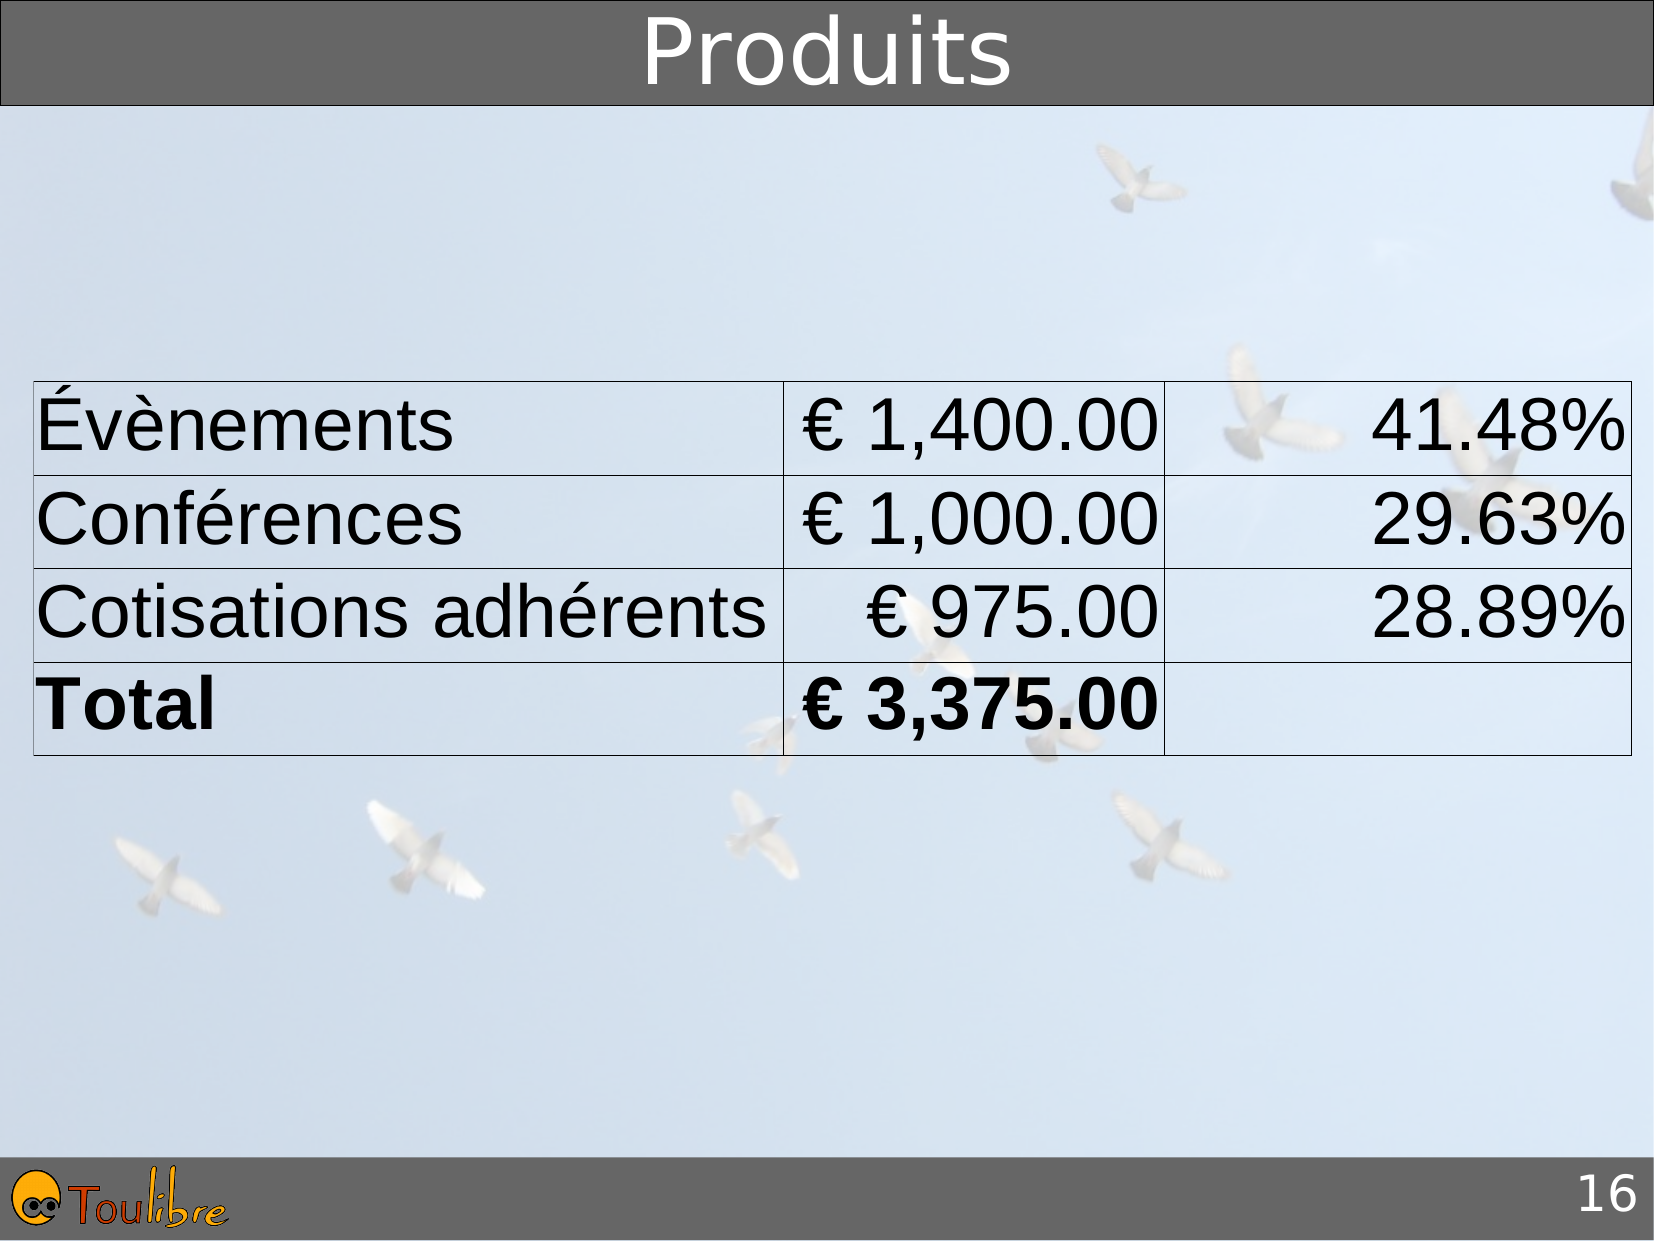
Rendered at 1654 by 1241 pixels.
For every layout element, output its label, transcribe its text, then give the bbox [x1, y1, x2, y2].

chart [33, 381, 1633, 759]
picture [11, 1165, 229, 1228]
title Produits [0, 0, 1654, 107]
